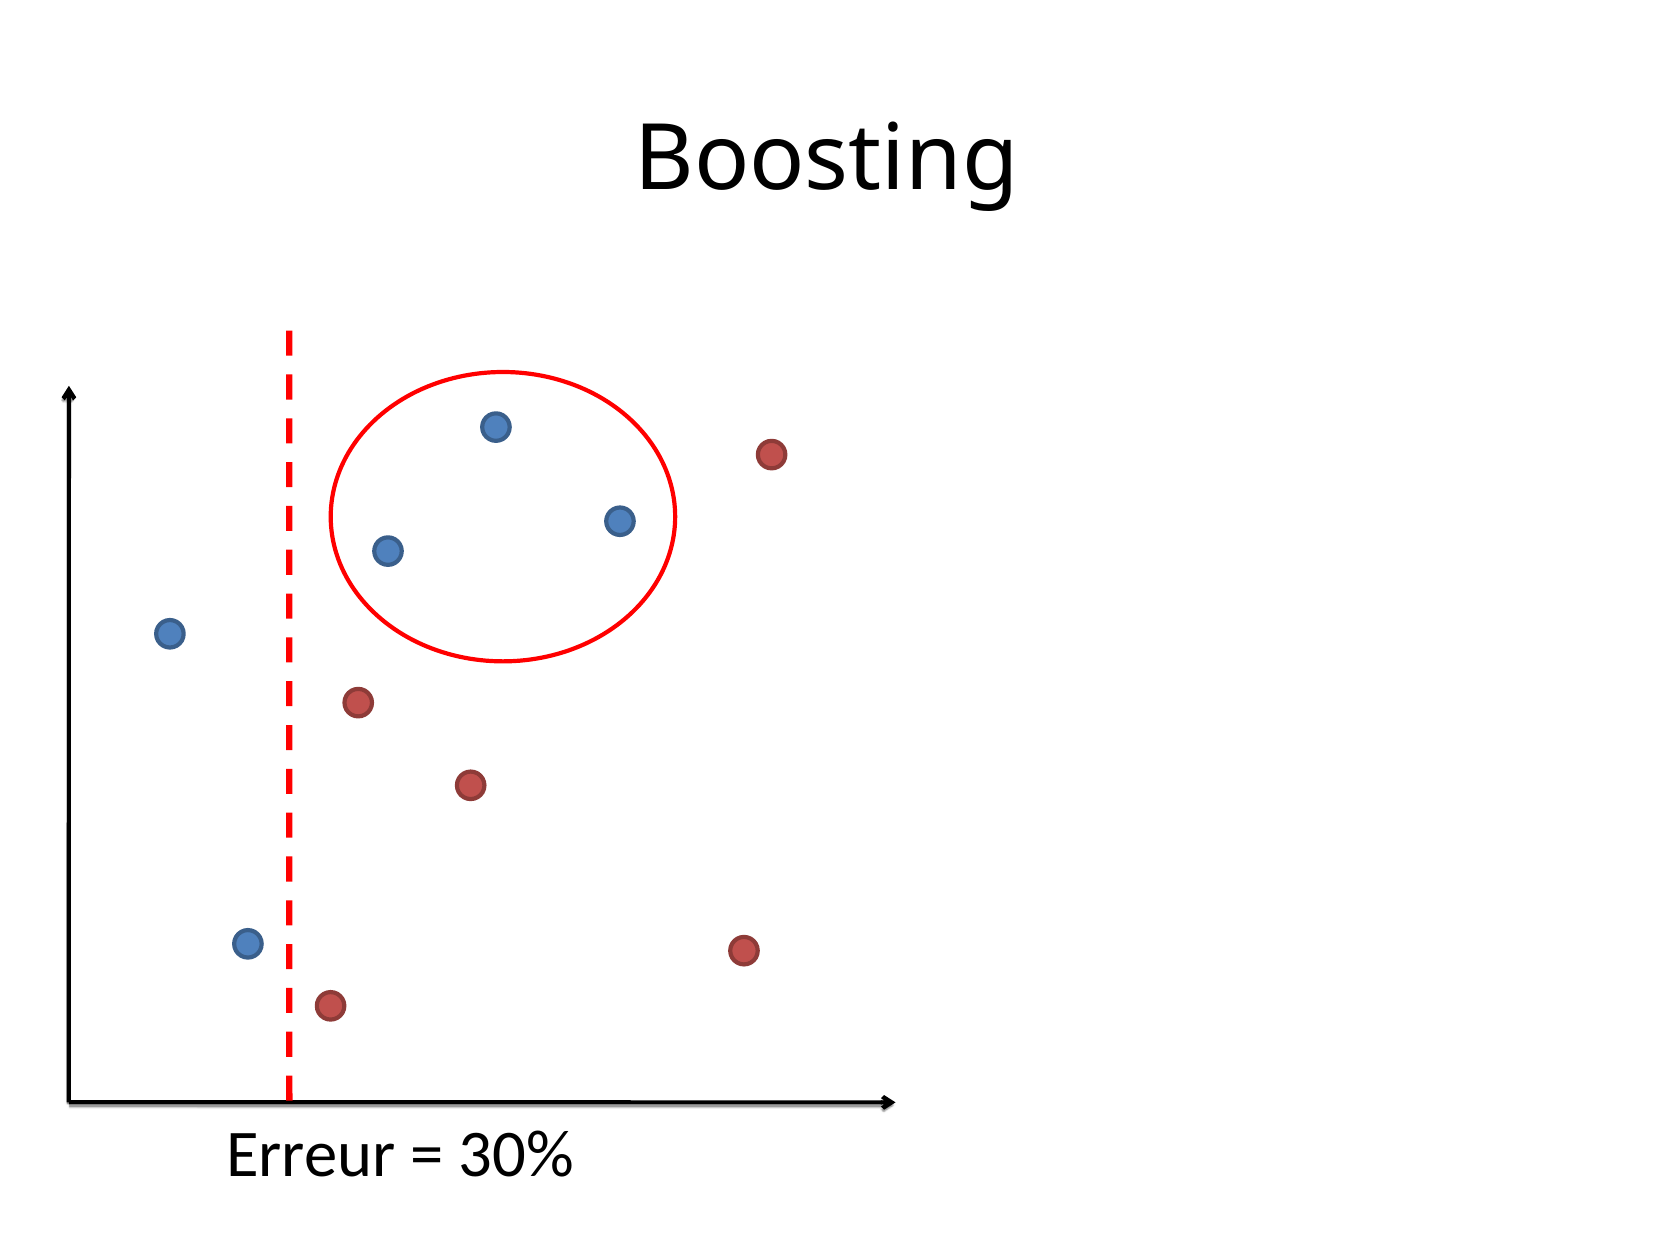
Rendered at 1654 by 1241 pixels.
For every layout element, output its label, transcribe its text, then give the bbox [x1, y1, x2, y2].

text_box [156, 620, 184, 648]
text_box [606, 507, 634, 535]
text_box [757, 440, 786, 469]
text_box [344, 688, 372, 717]
text_box [482, 413, 510, 441]
text_box [456, 771, 485, 800]
text_box [316, 992, 345, 1020]
text_box Erreur = 30% [211, 1102, 717, 1198]
text_box [374, 537, 402, 565]
title Boosting [82, 49, 1571, 257]
text_box [234, 930, 262, 958]
text_box [730, 936, 758, 965]
